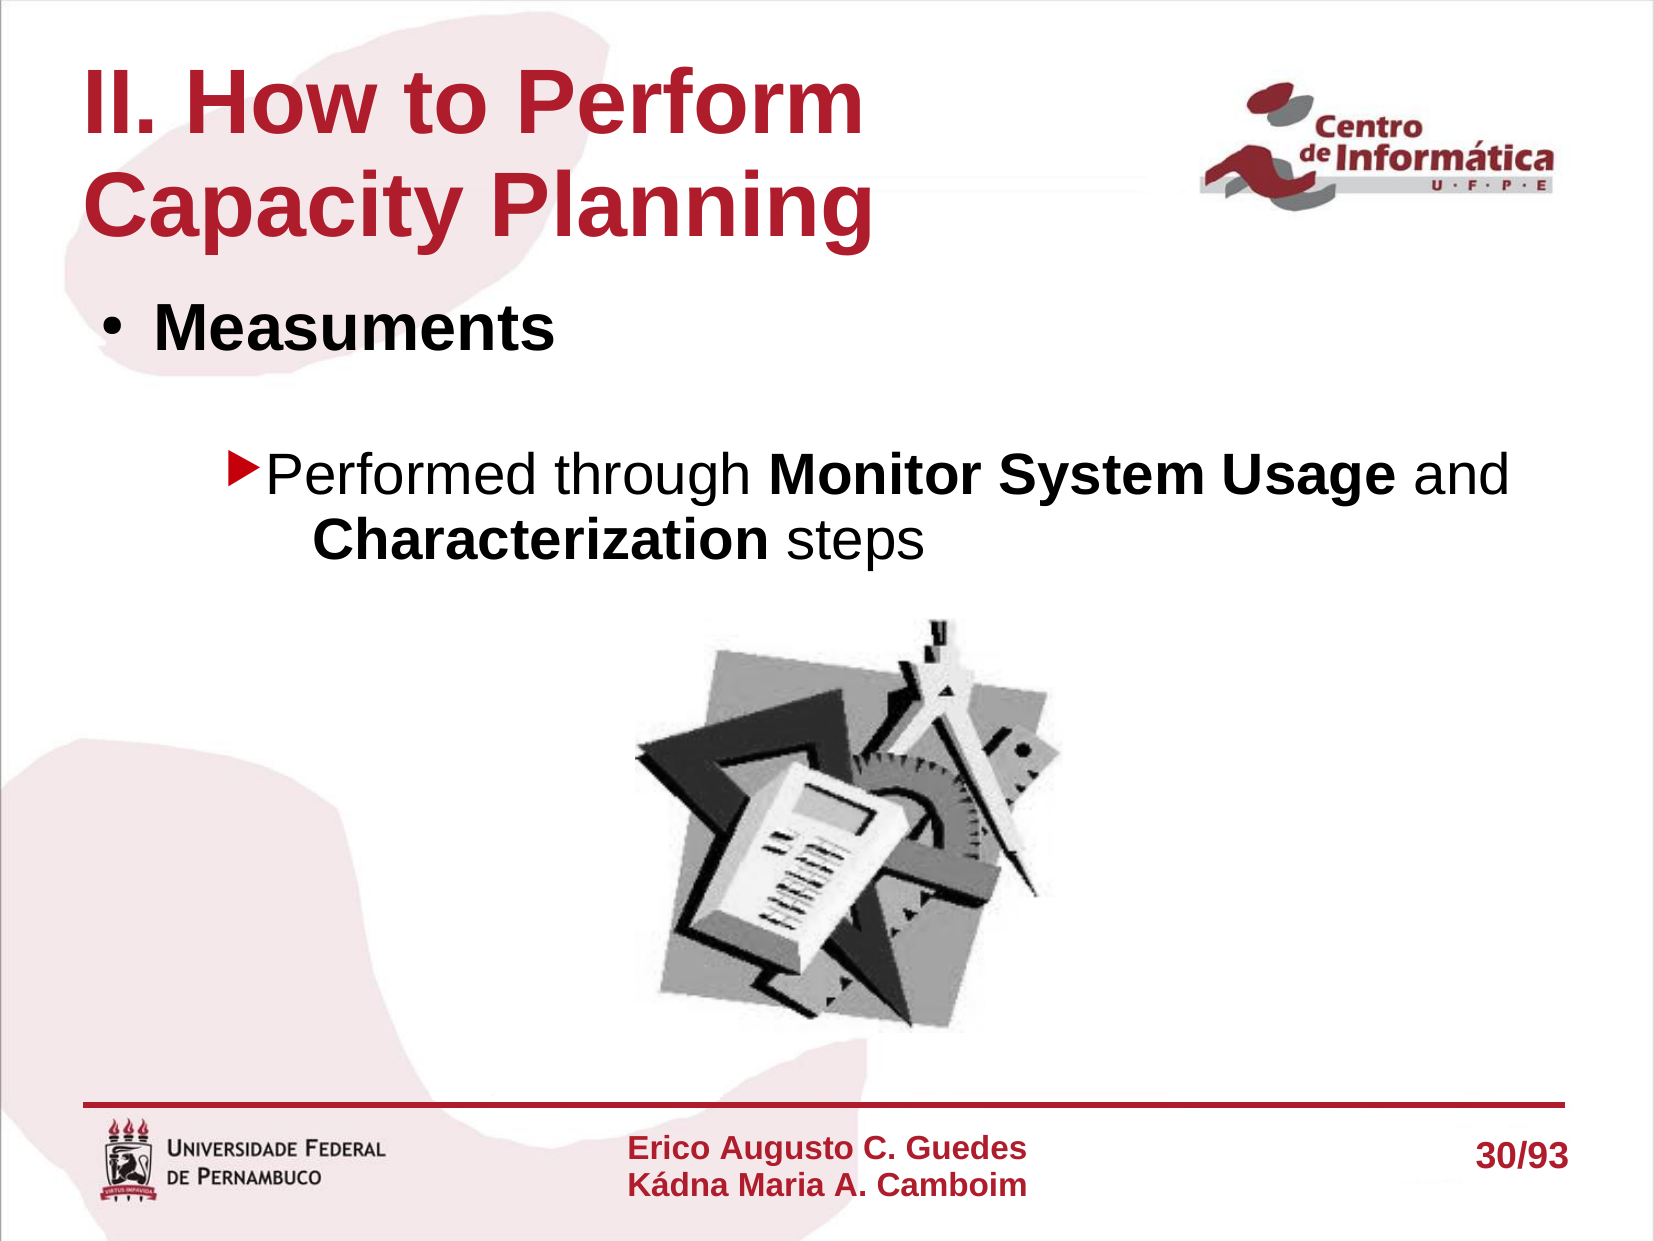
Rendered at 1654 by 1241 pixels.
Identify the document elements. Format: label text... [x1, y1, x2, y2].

picture [0, 0, 1654, 1241]
title II. How to Perform Capacity Planning [82, 34, 1571, 272]
list Measuments Performed through Monitor System Usage and Characterization steps [82, 290, 1571, 1094]
